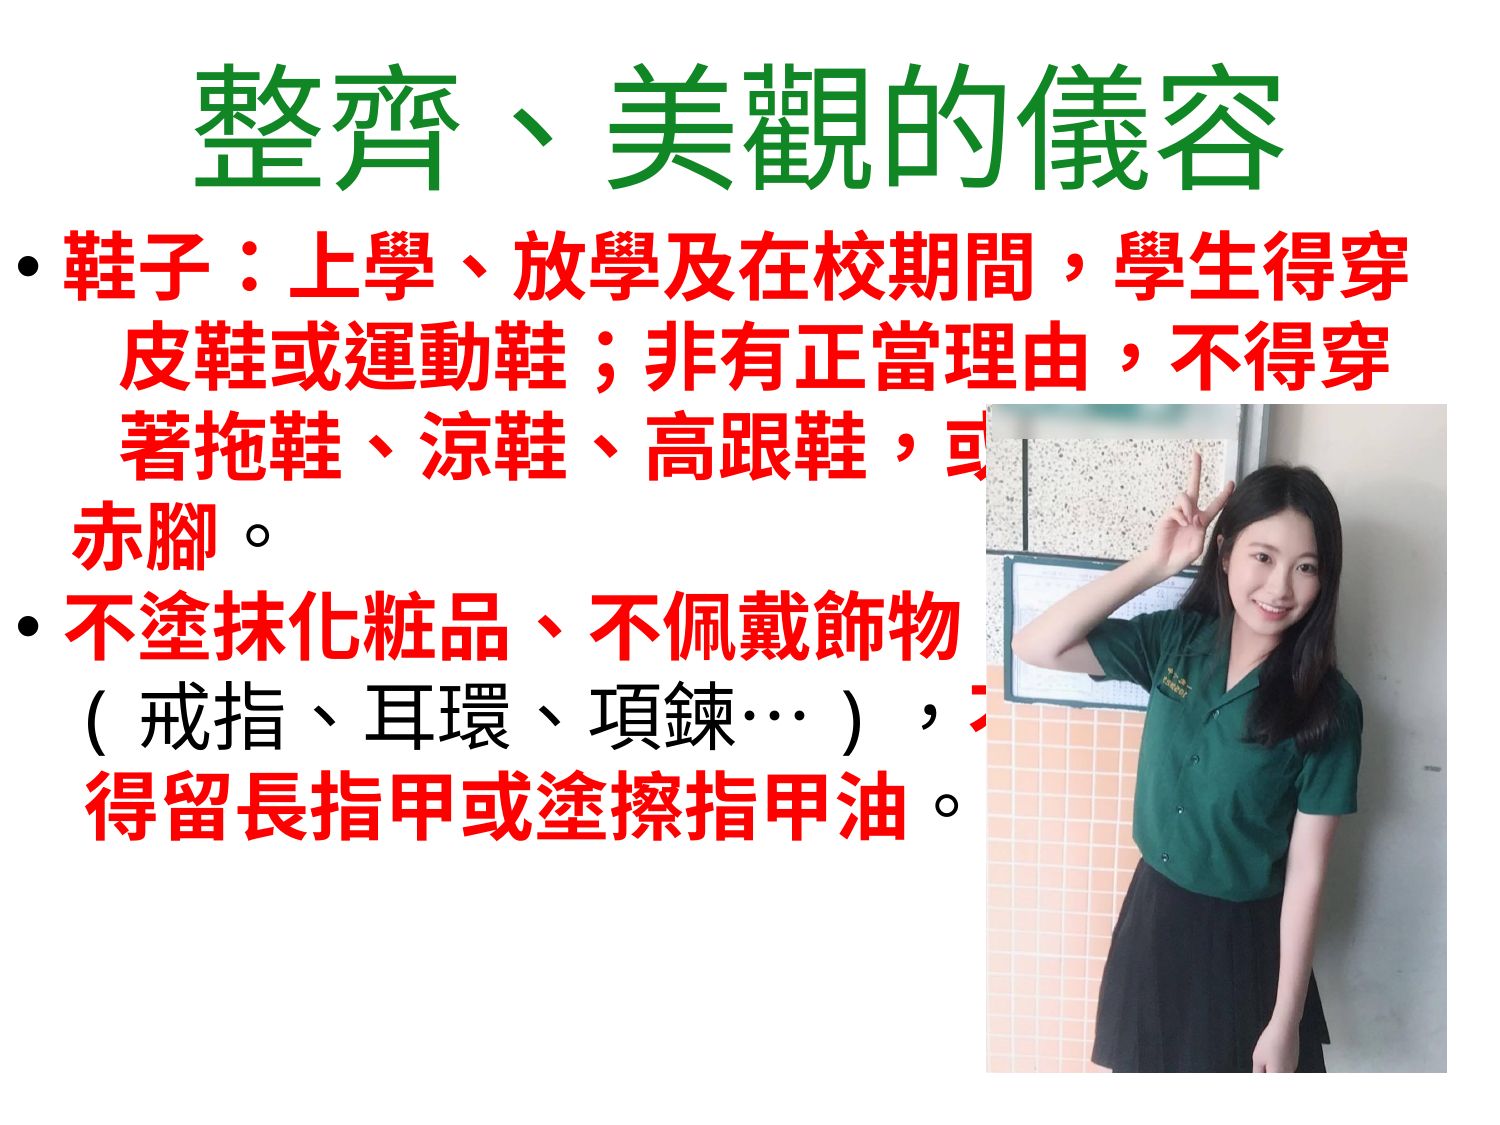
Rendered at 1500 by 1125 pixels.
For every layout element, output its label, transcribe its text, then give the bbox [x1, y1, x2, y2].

list 鞋子：上學、放學及在校期間，學生得穿皮鞋或運動鞋；非有正當理由，不得穿著拖鞋、涼鞋、高跟鞋，或打 赤腳。 不塗抹化粧品、不佩戴飾物 (戒指、耳環、項鍊…)，不 得留長指甲或塗擦指甲油。 [0, 212, 1437, 1125]
text_box 整齊、美觀的儀容 [64, 31, 1415, 219]
picture [986, 404, 1447, 1073]
